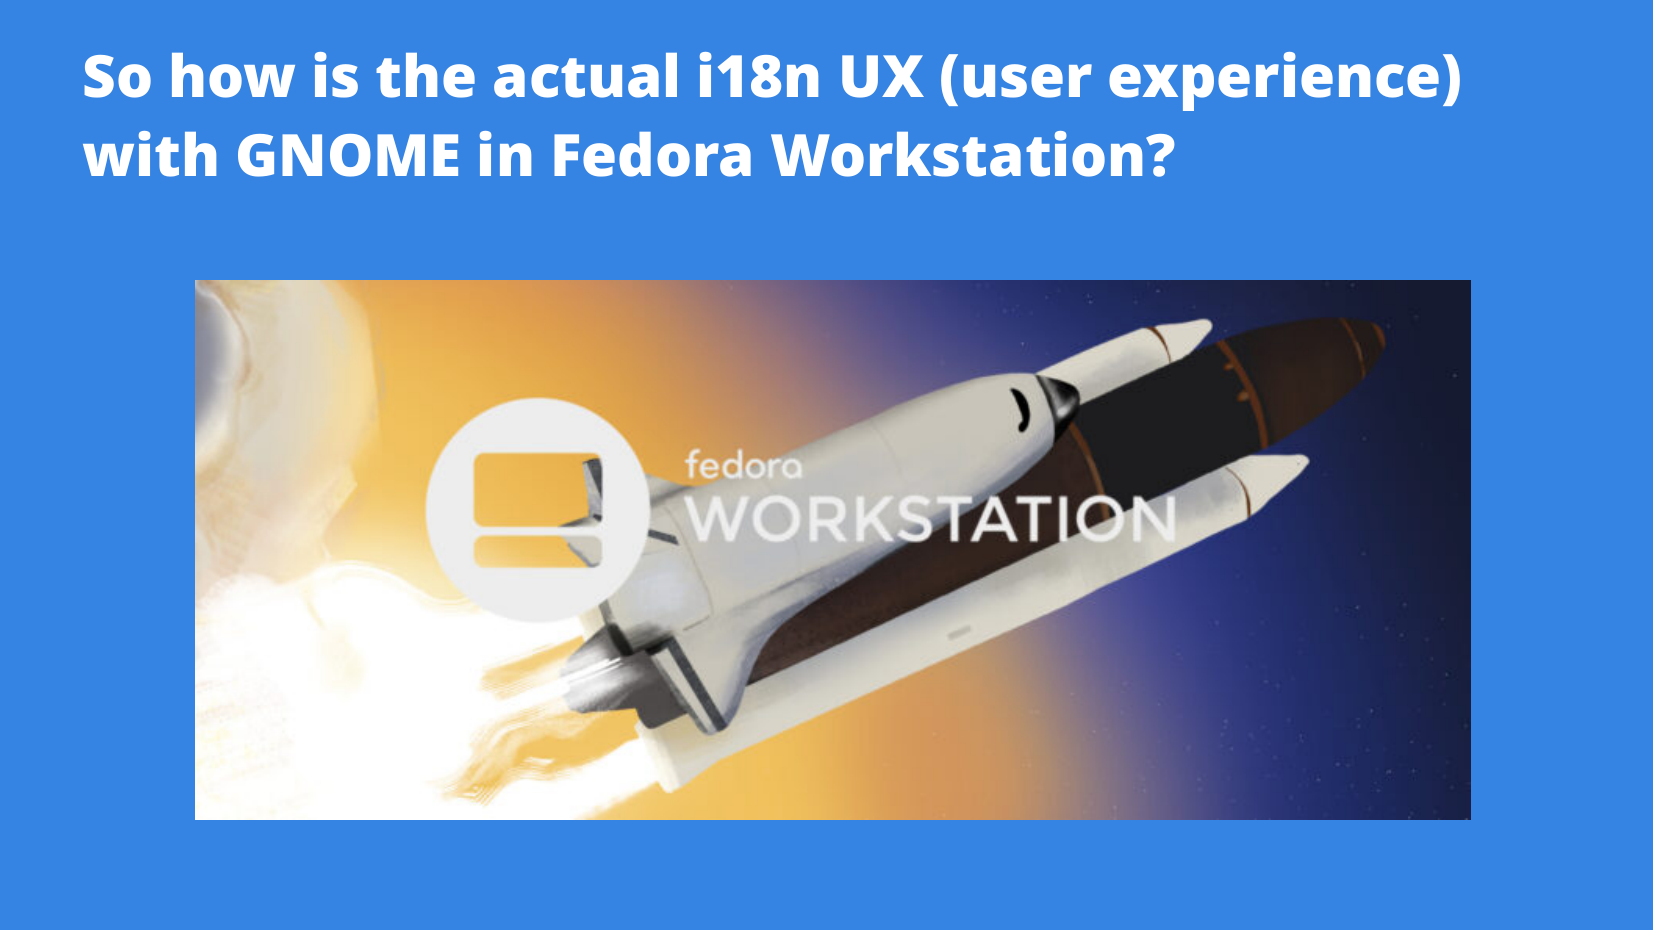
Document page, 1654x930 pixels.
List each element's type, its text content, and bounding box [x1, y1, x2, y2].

picture [195, 280, 1471, 820]
title So how is the actual i18n UX (user experience) with GNOME in Fedora Workstation? [82, 35, 1571, 194]
